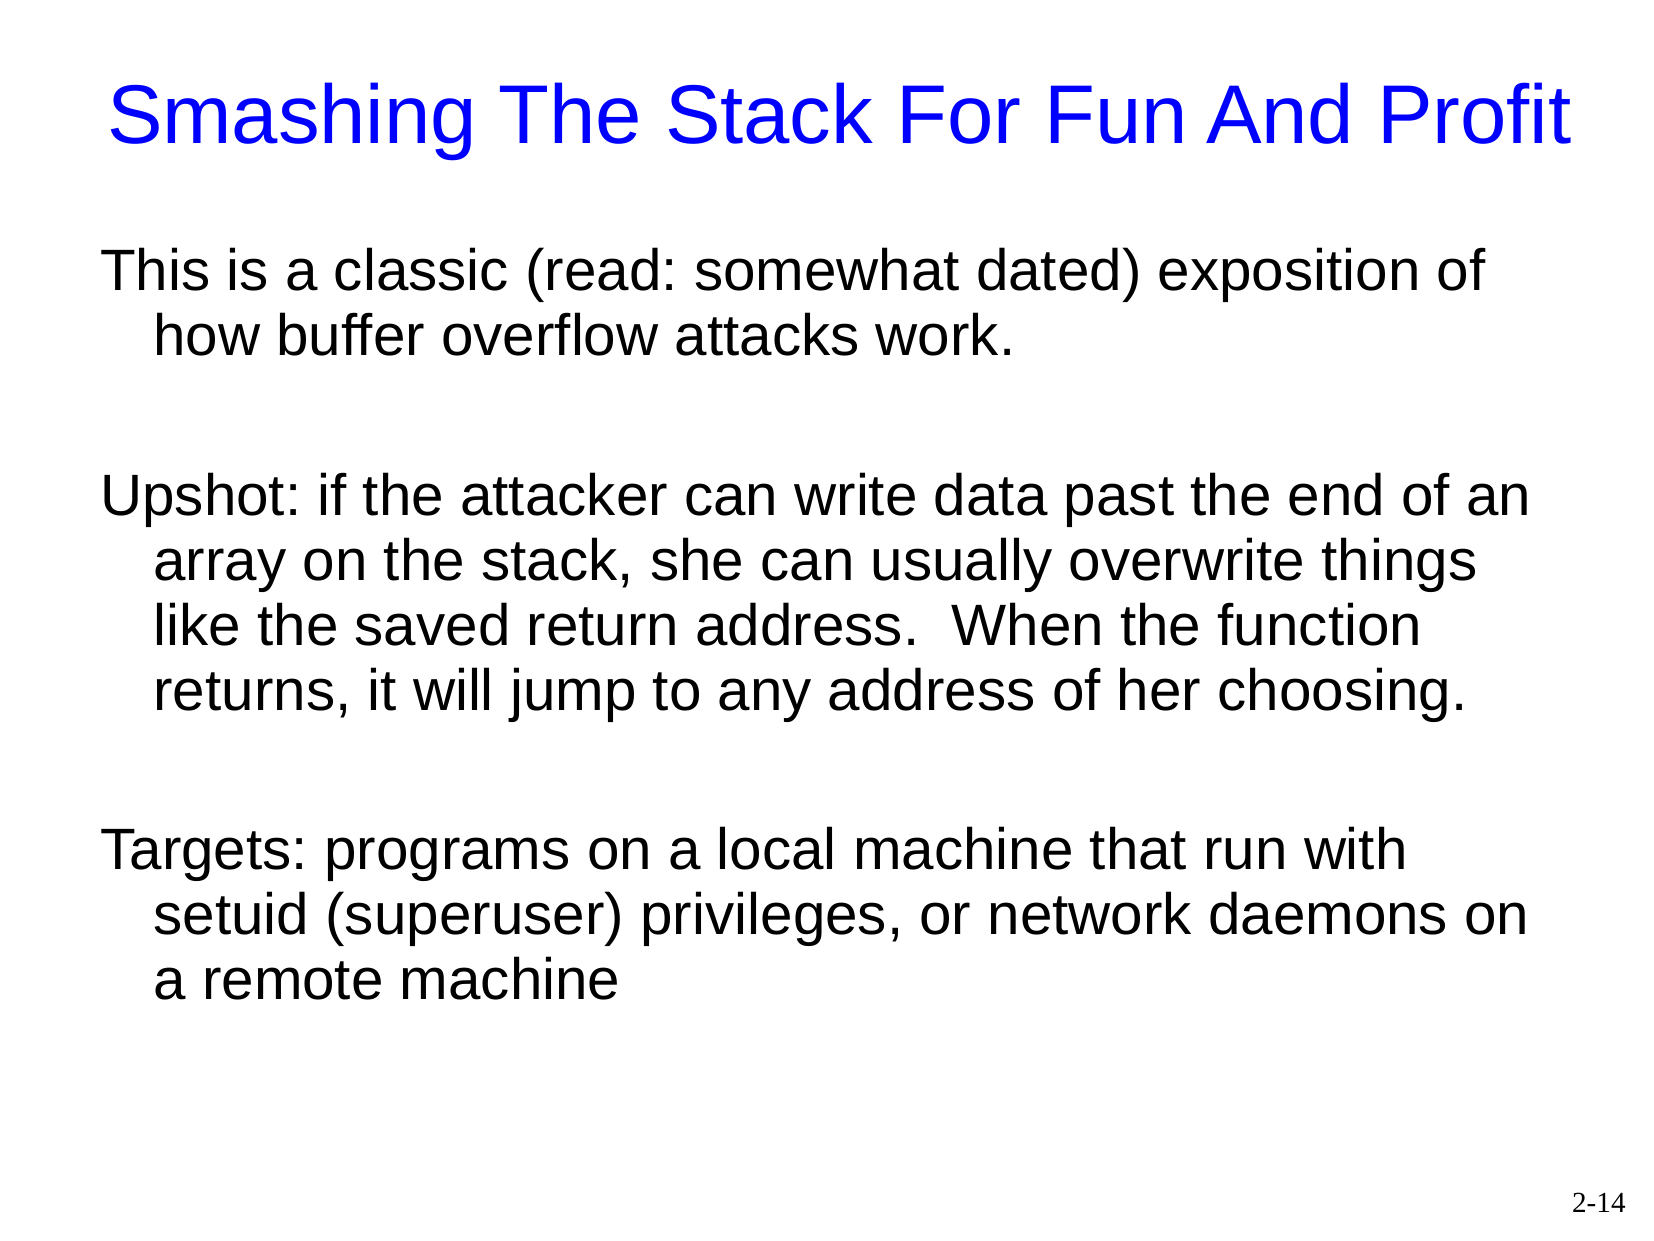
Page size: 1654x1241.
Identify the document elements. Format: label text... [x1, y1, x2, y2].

list This is a classic (read: somewhat dated) exposition of how buffer overflow attacks work. Upshot: if the attacker can write data past the end of an array on the stack, she can usually overwrite things like the saved return address. When the function returns, it will jump to any address of her choosing. Targets: programs on a local machine that run with setuid (superuser) privileges, or network daemons on a remote machine [82, 237, 1571, 1156]
title Smashing The Stack For Fun And Profit [84, 18, 1573, 211]
